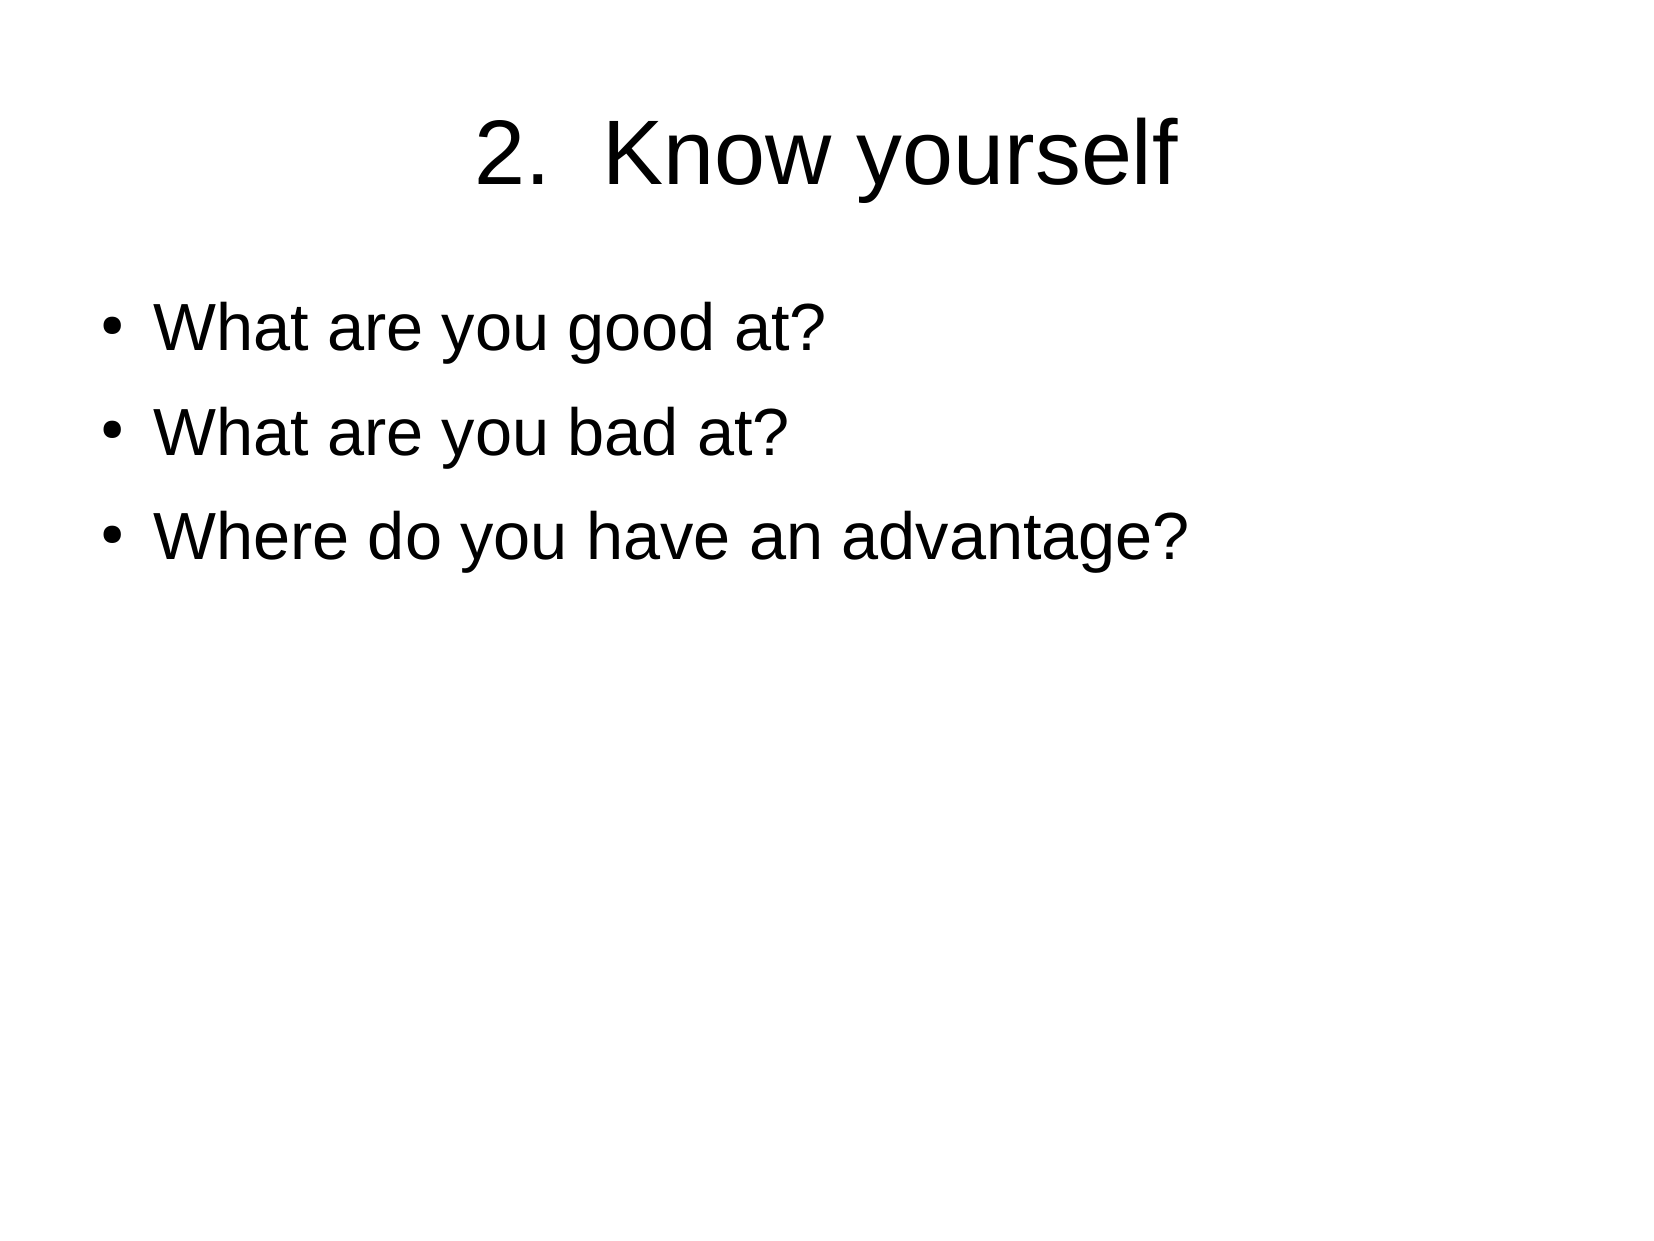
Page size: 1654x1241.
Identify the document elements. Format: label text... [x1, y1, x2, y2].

list What are you good at? What are you bad at? Where do you have an advantage? [82, 290, 1571, 1010]
title 2. Know yourself [82, 49, 1571, 257]
